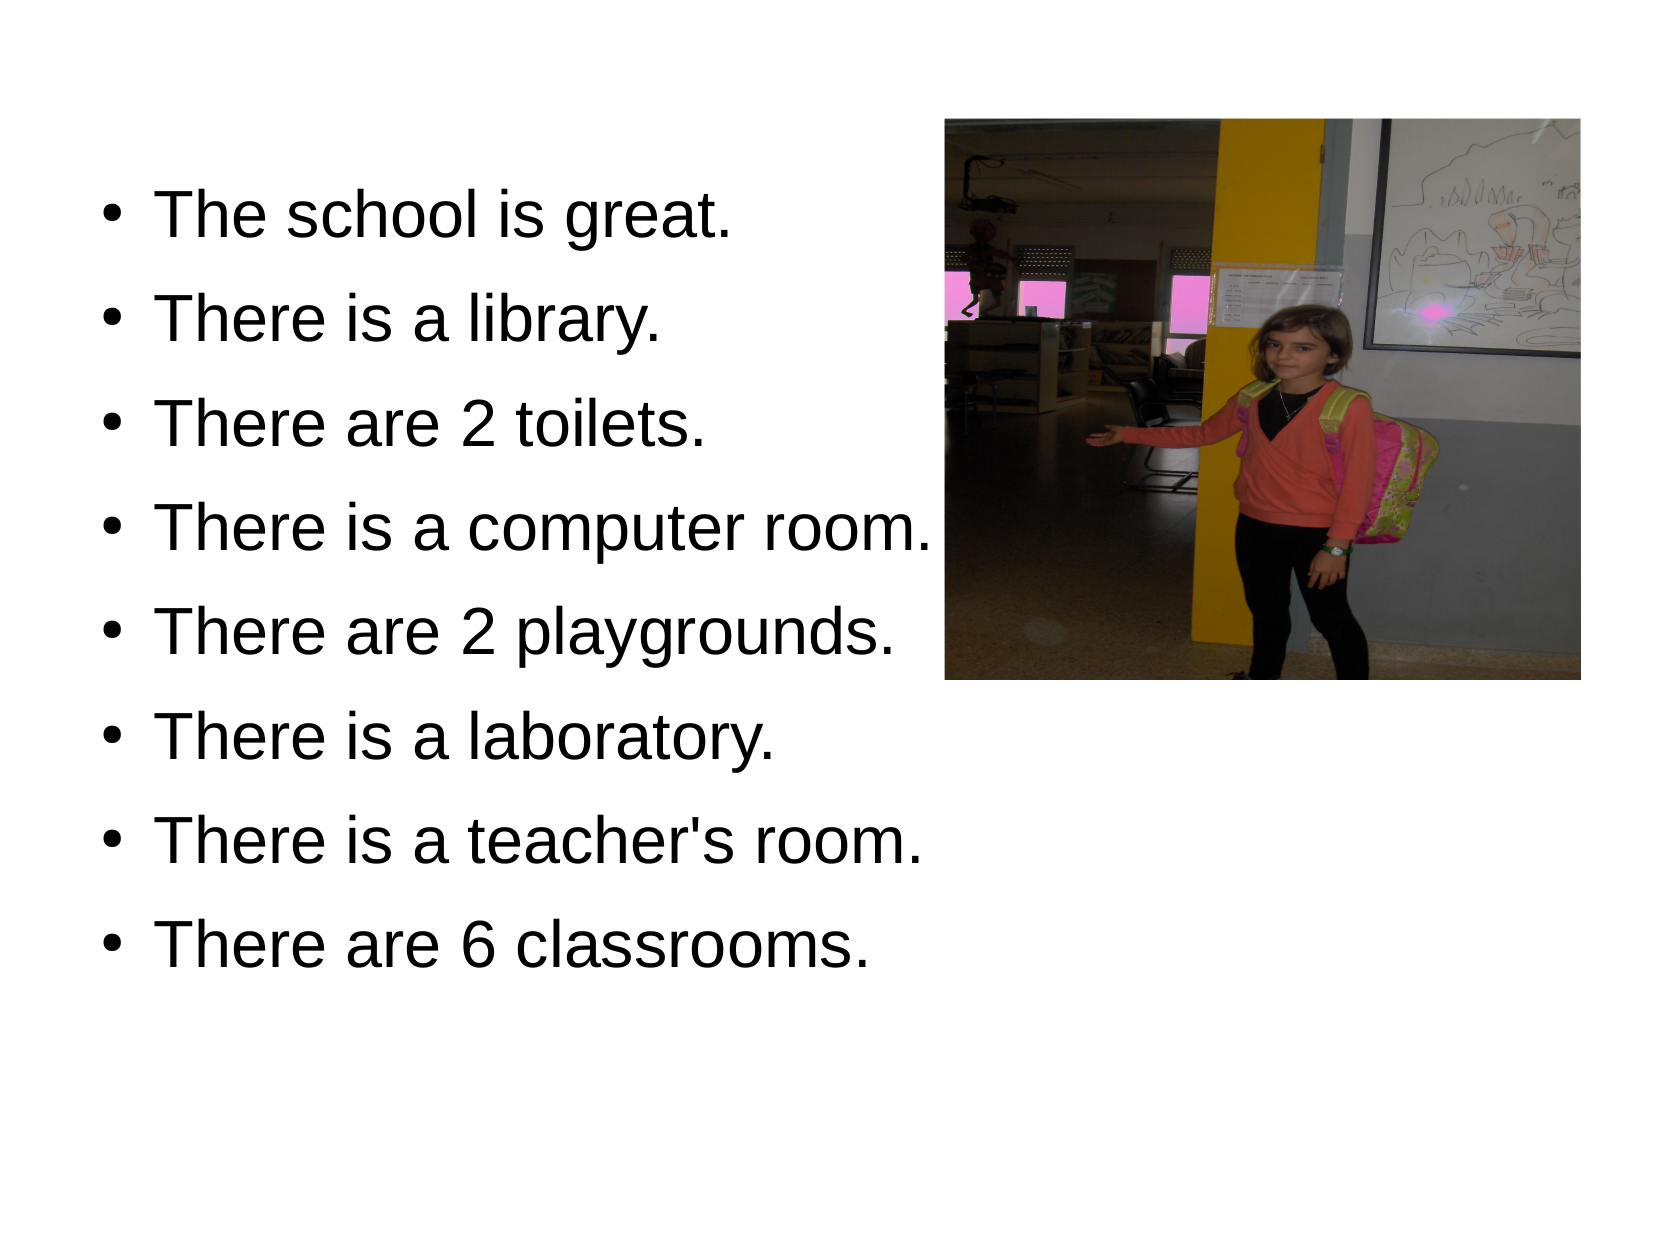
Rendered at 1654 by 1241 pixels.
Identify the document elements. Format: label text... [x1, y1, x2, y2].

picture [944, 118, 1581, 680]
list The school is great. There is a library. There are 2 toilets. There is a computer room. There are 2 playgrounds. There is a laboratory. There is a teacher's room. There are 6 classrooms. [82, 177, 1571, 1096]
